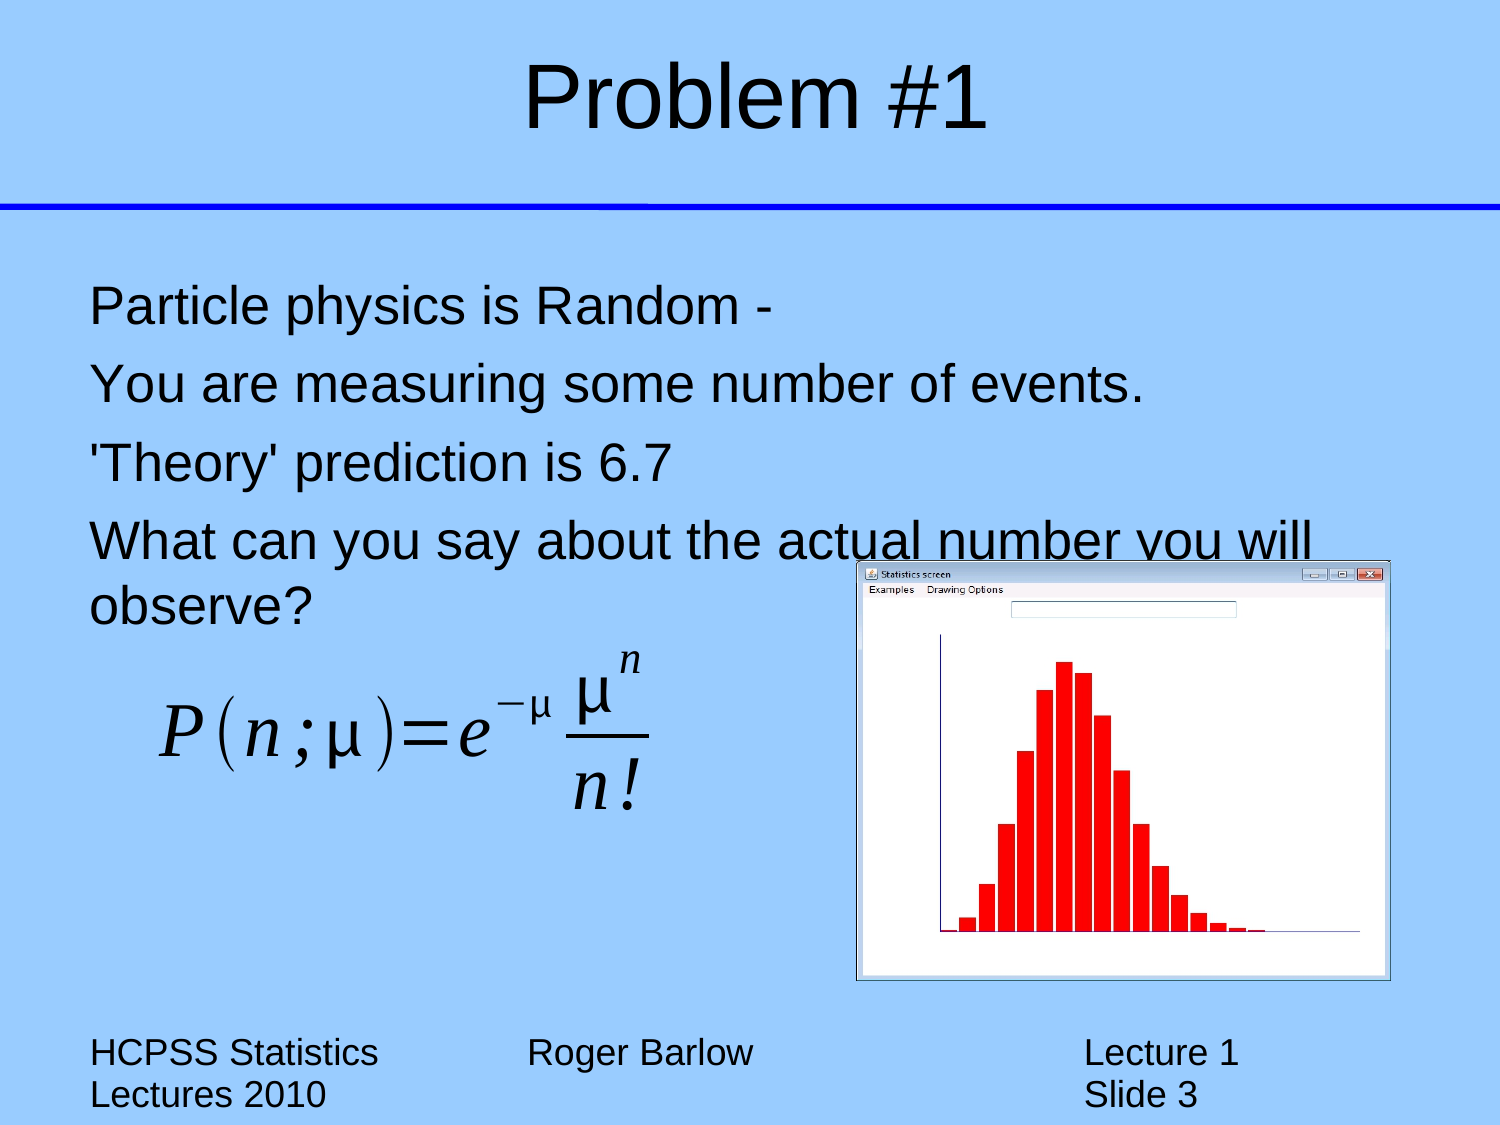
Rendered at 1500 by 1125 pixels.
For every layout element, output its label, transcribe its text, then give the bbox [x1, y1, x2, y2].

title Problem #1 [88, 29, 1425, 219]
picture [856, 560, 1391, 981]
text_box Particle physics is Random - You are measuring some number of events. 'Theory' prediction is 6.7 What can you say about the actual number you will observe? [75, 262, 1426, 1006]
chart [147, 632, 659, 827]
